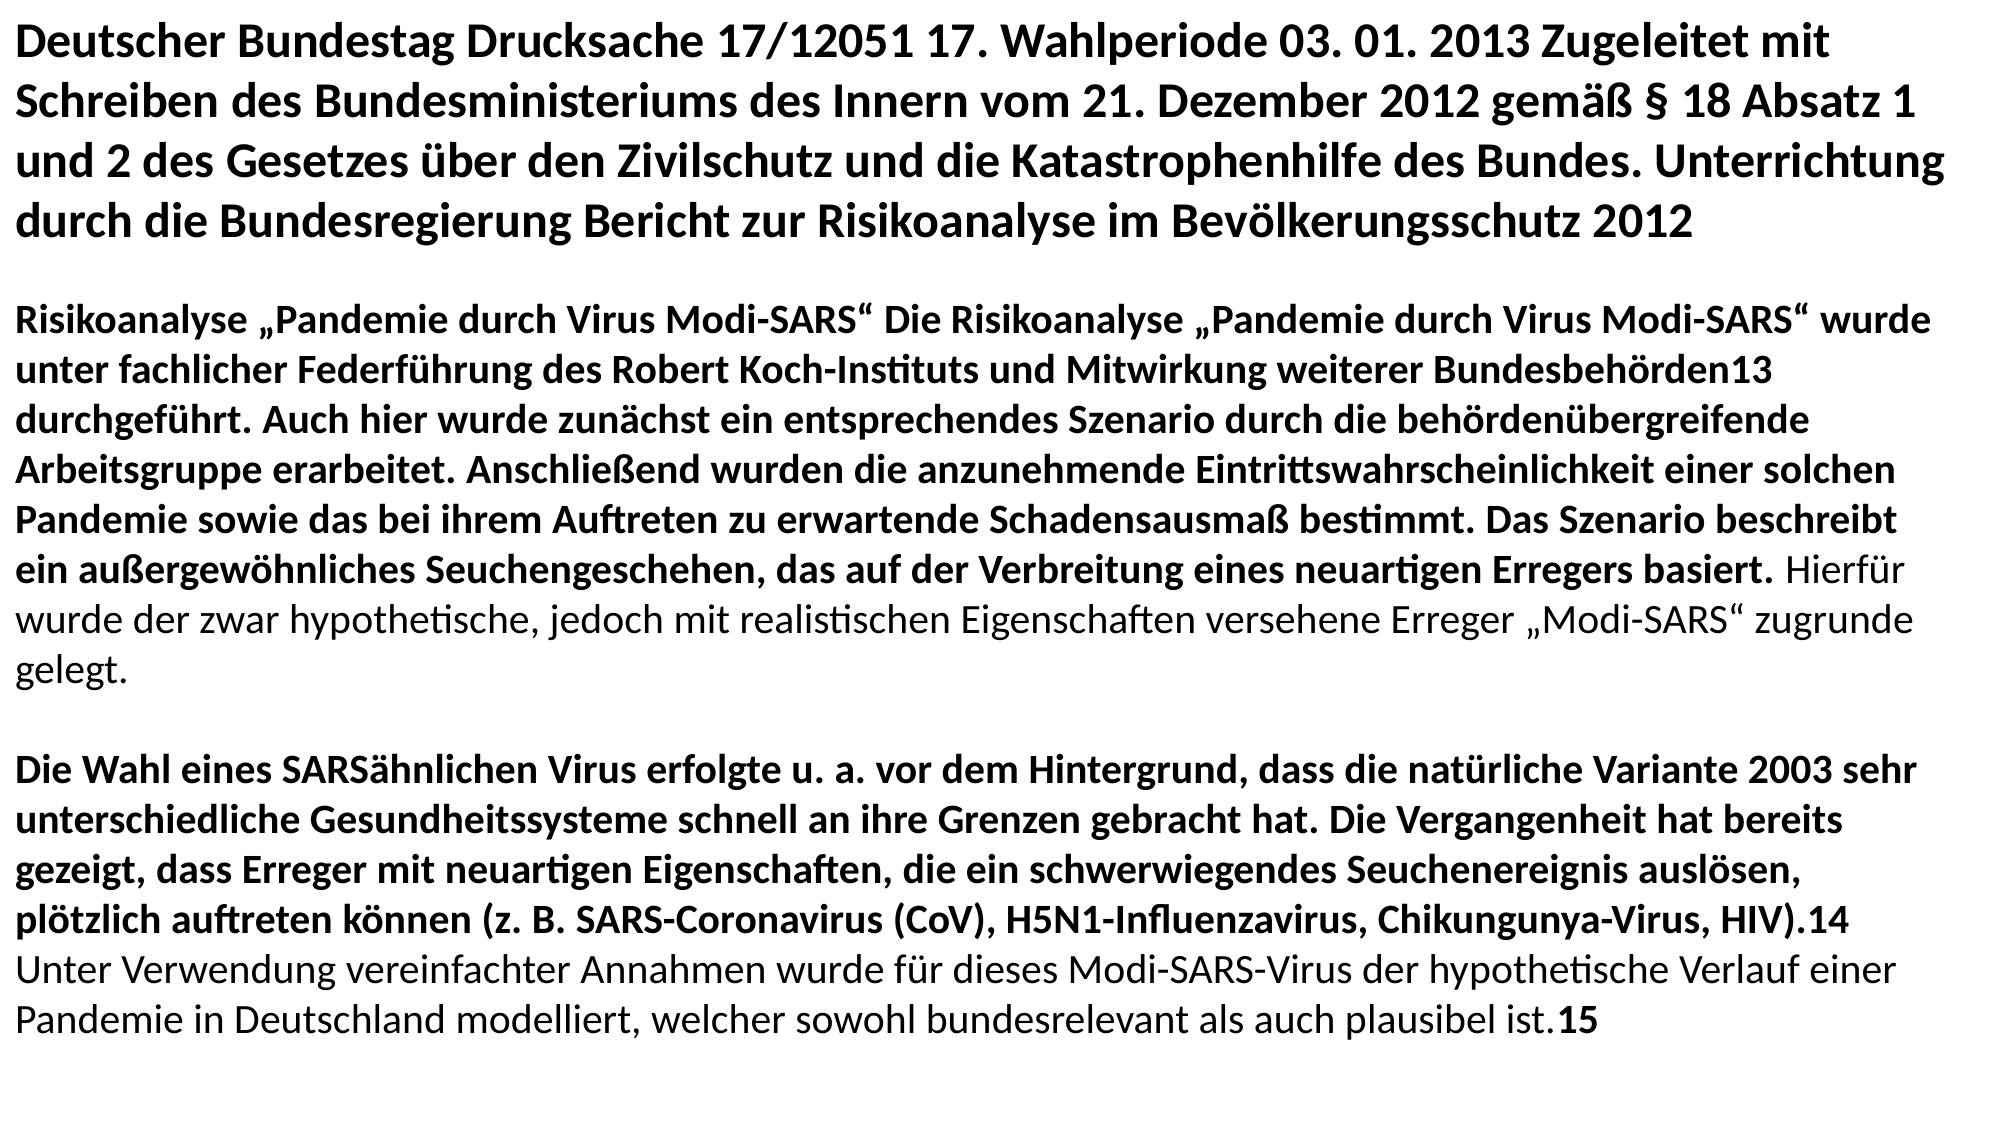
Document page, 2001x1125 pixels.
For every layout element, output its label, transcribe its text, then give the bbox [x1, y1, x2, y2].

text_box Deutscher Bundestag Drucksache 17/12051 17. Wahlperiode 03. 01. 2013 Zugeleitet mit Schreiben des Bundesministeriums des Innern vom 21. Dezember 2012 gemäß § 18 Absatz 1 und 2 des Gesetzes über den Zivilschutz und die Katastrophenhilfe des Bundes. Unterrichtung durch die Bundesregierung Bericht zur Risikoanalyse im Bevölkerungsschutz 2012 [0, 0, 2000, 258]
text_box Risikoanalyse „Pandemie durch Virus Modi-SARS“ Die Risikoanalyse „Pandemie durch Virus Modi-SARS“ wurde unter fachlicher Federführung des Robert Koch-Instituts und Mitwirkung weiterer Bundesbehörden13 durchgeführt. Auch hier wurde zunächst ein entsprechendes Szenario durch die behördenübergreifende Arbeitsgruppe erarbeitet. Anschließend wurden die anzunehmende Eintrittswahrscheinlichkeit einer solchen Pandemie sowie das bei ihrem Auftreten zu erwartende Schadensausmaß bestimmt. Das Szenario beschreibt ein außergewöhnliches Seuchengeschehen, das auf der Verbreitung eines neuartigen Erregers basiert. Hierfür wurde der zwar hypothetische, jedoch mit realistischen Eigenschaften versehene Erreger „Modi-SARS“ zugrunde gelegt. Die Wahl eines SARSähnlichen Virus erfolgte u. a. vor dem Hintergrund, dass die natürliche Variante 2003 sehr unterschiedliche Gesundheitssysteme schnell an ihre Grenzen gebracht hat. Die Vergangenheit hat bereits gezeigt, dass Erreger mit neuartigen Eigenschaften, die ein schwerwiegendes Seuchenereignis auslösen, plötzlich auftreten können (z. B. SARS-Coronavirus (CoV), H5N1-Influenzavirus, Chikungunya-Virus, HIV).14 Unter Verwendung vereinfachter Annahmen wurde für dieses Modi-SARS-Virus der hypothetische Verlauf einer Pandemie in Deutschland modelliert, welcher sowohl bundesrelevant als auch plausibel ist.15 [0, 284, 1967, 1057]
